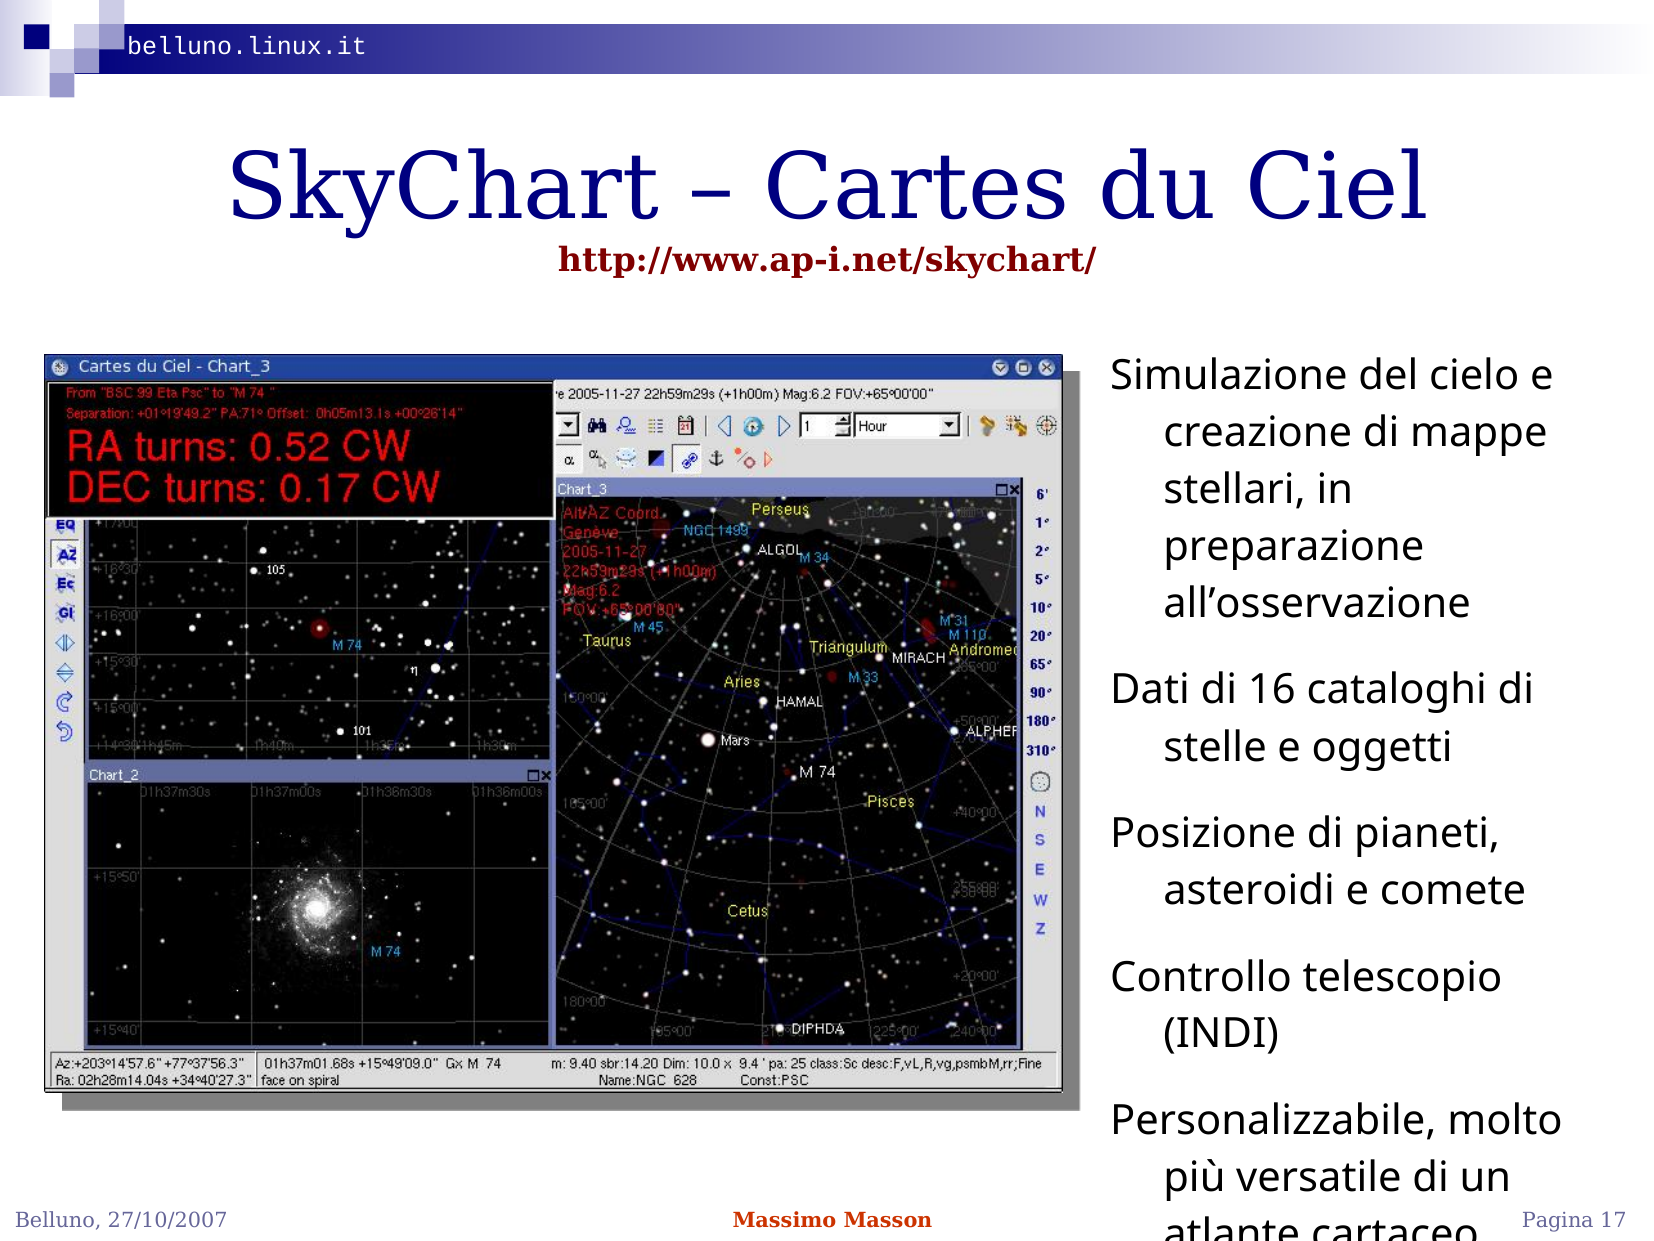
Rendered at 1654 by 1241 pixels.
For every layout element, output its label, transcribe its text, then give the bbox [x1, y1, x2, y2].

picture [44, 354, 1063, 1093]
title SkyChart – Cartes du Ciel http://www.ap-i.net/skychart/ [121, 102, 1534, 311]
list Simulazione del cielo e creazione di mappe stellari, in preparazione all’osservazione Dati di 16 cataloghi di stelle e oggetti Posizione di pianeti, asteroidi e comete Controllo telescopio (INDI) Personalizzabile, molto più versatile di un atlante cartaceo [1092, 344, 1595, 1191]
